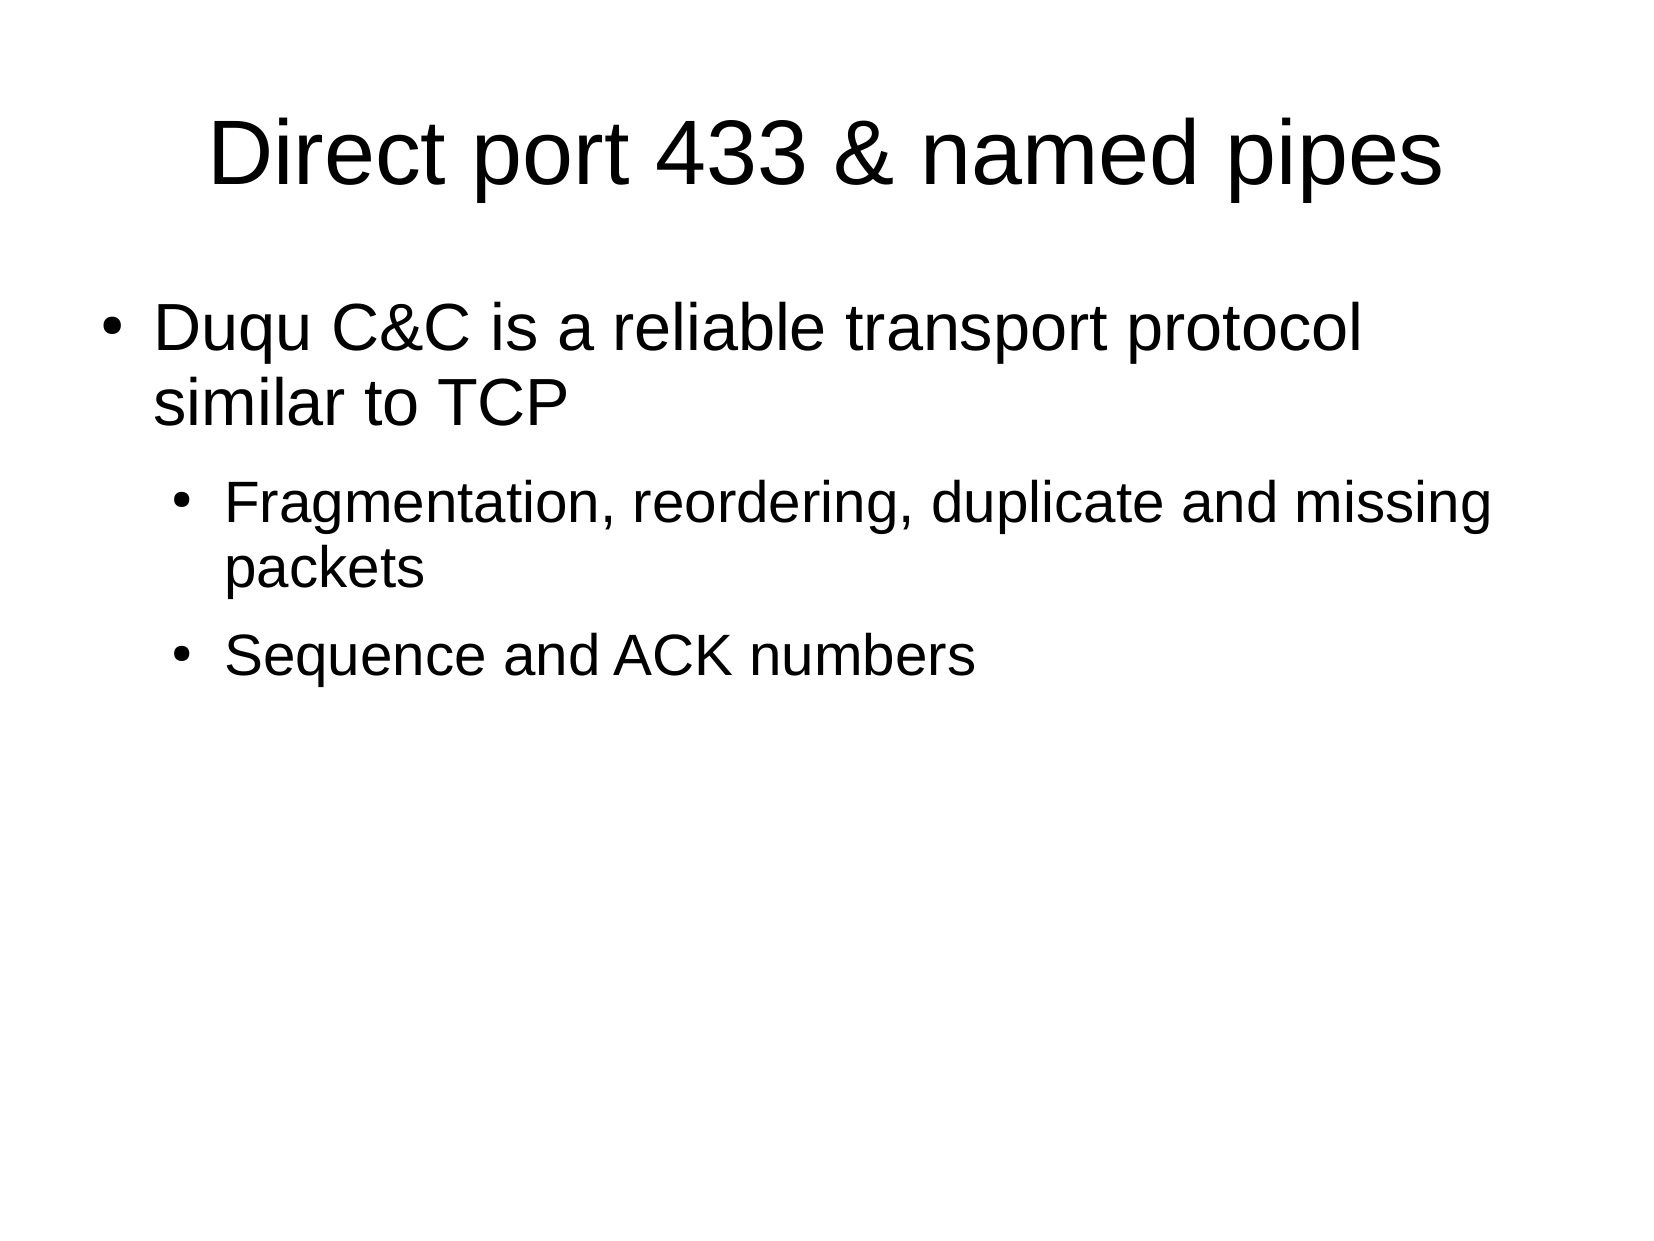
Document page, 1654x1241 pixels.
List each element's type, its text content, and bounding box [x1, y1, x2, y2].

title Direct port 433 & named pipes [82, 49, 1571, 257]
list Duqu C&C is a reliable transport protocol similar to TCP Fragmentation, reordering, duplicate and missing packets Sequence and ACK numbers [82, 290, 1571, 1109]
